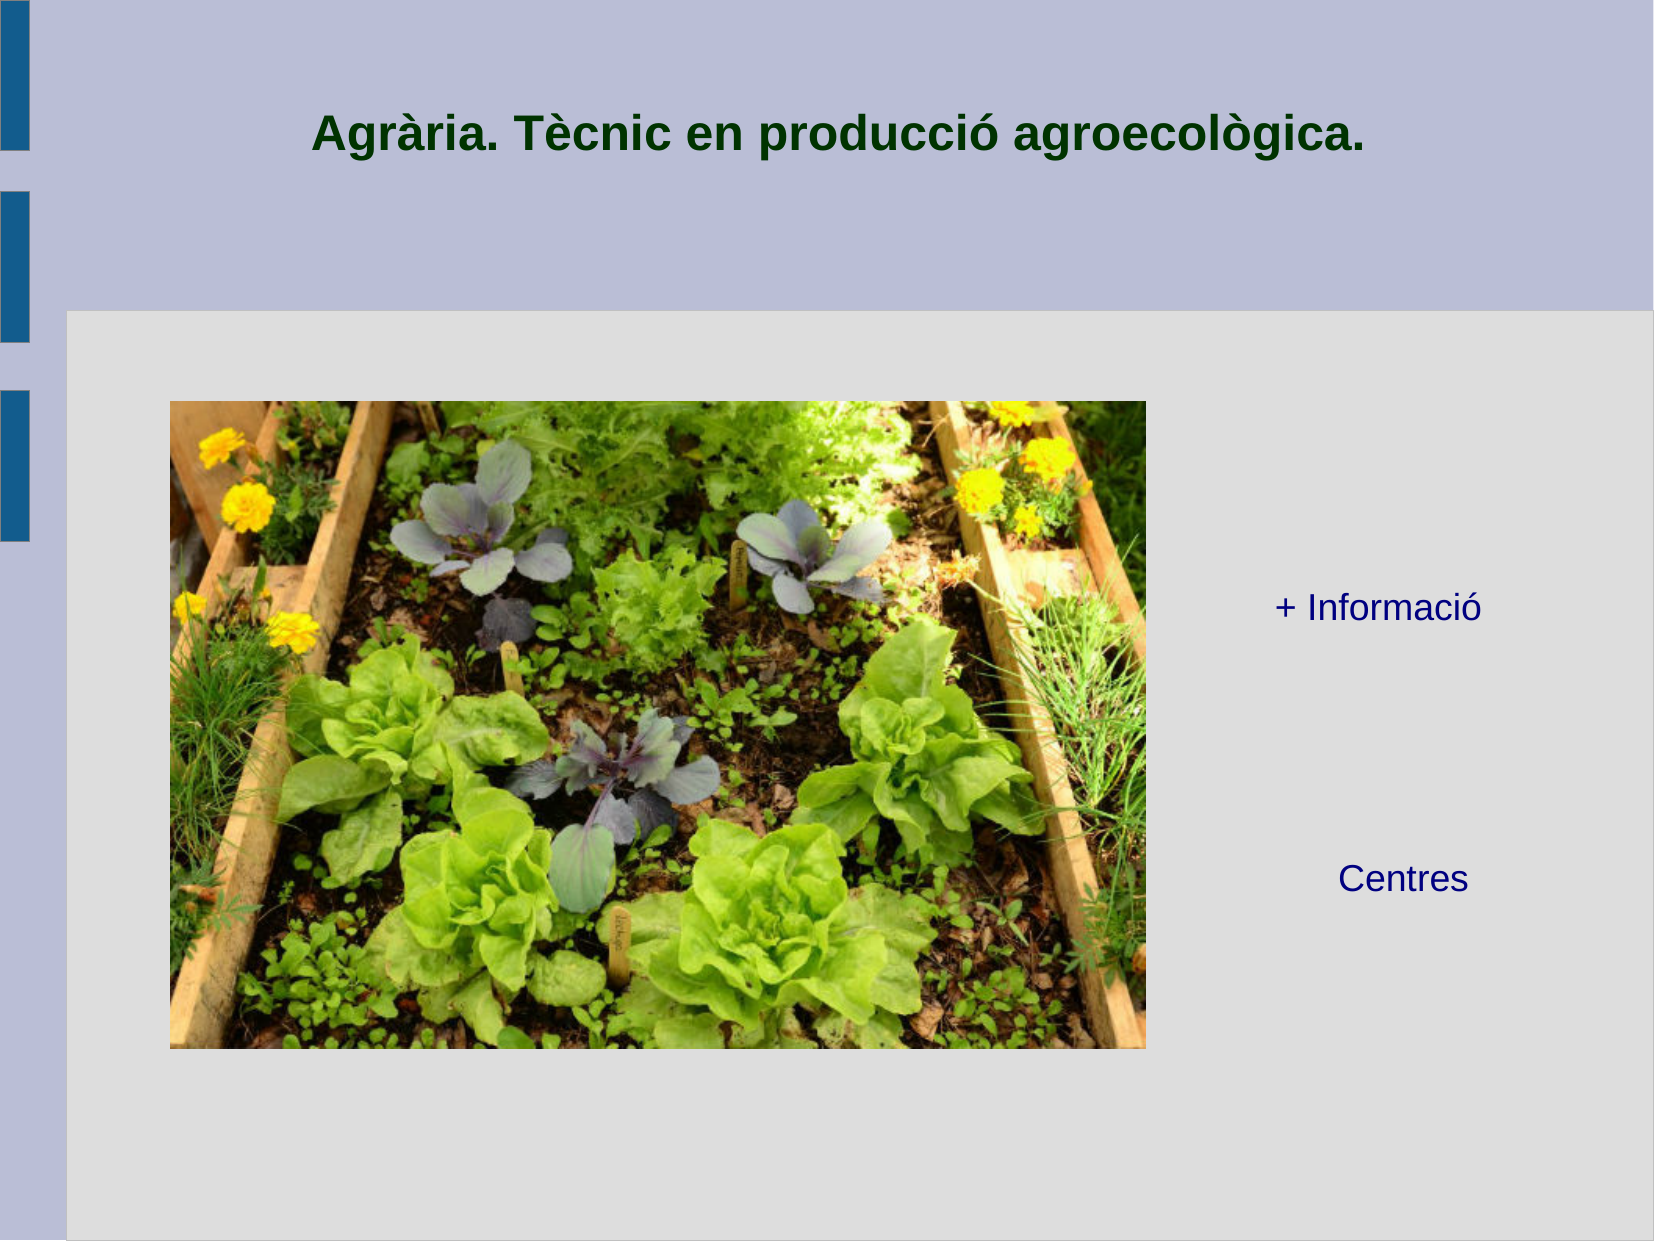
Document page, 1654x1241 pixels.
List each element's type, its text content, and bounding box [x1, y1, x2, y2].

text_box Centres [1323, 850, 1512, 921]
title Agrària. Tècnic en producció agroecològica. [129, 29, 1548, 237]
picture [170, 401, 1146, 1049]
text_box + Informació [1260, 578, 1524, 649]
